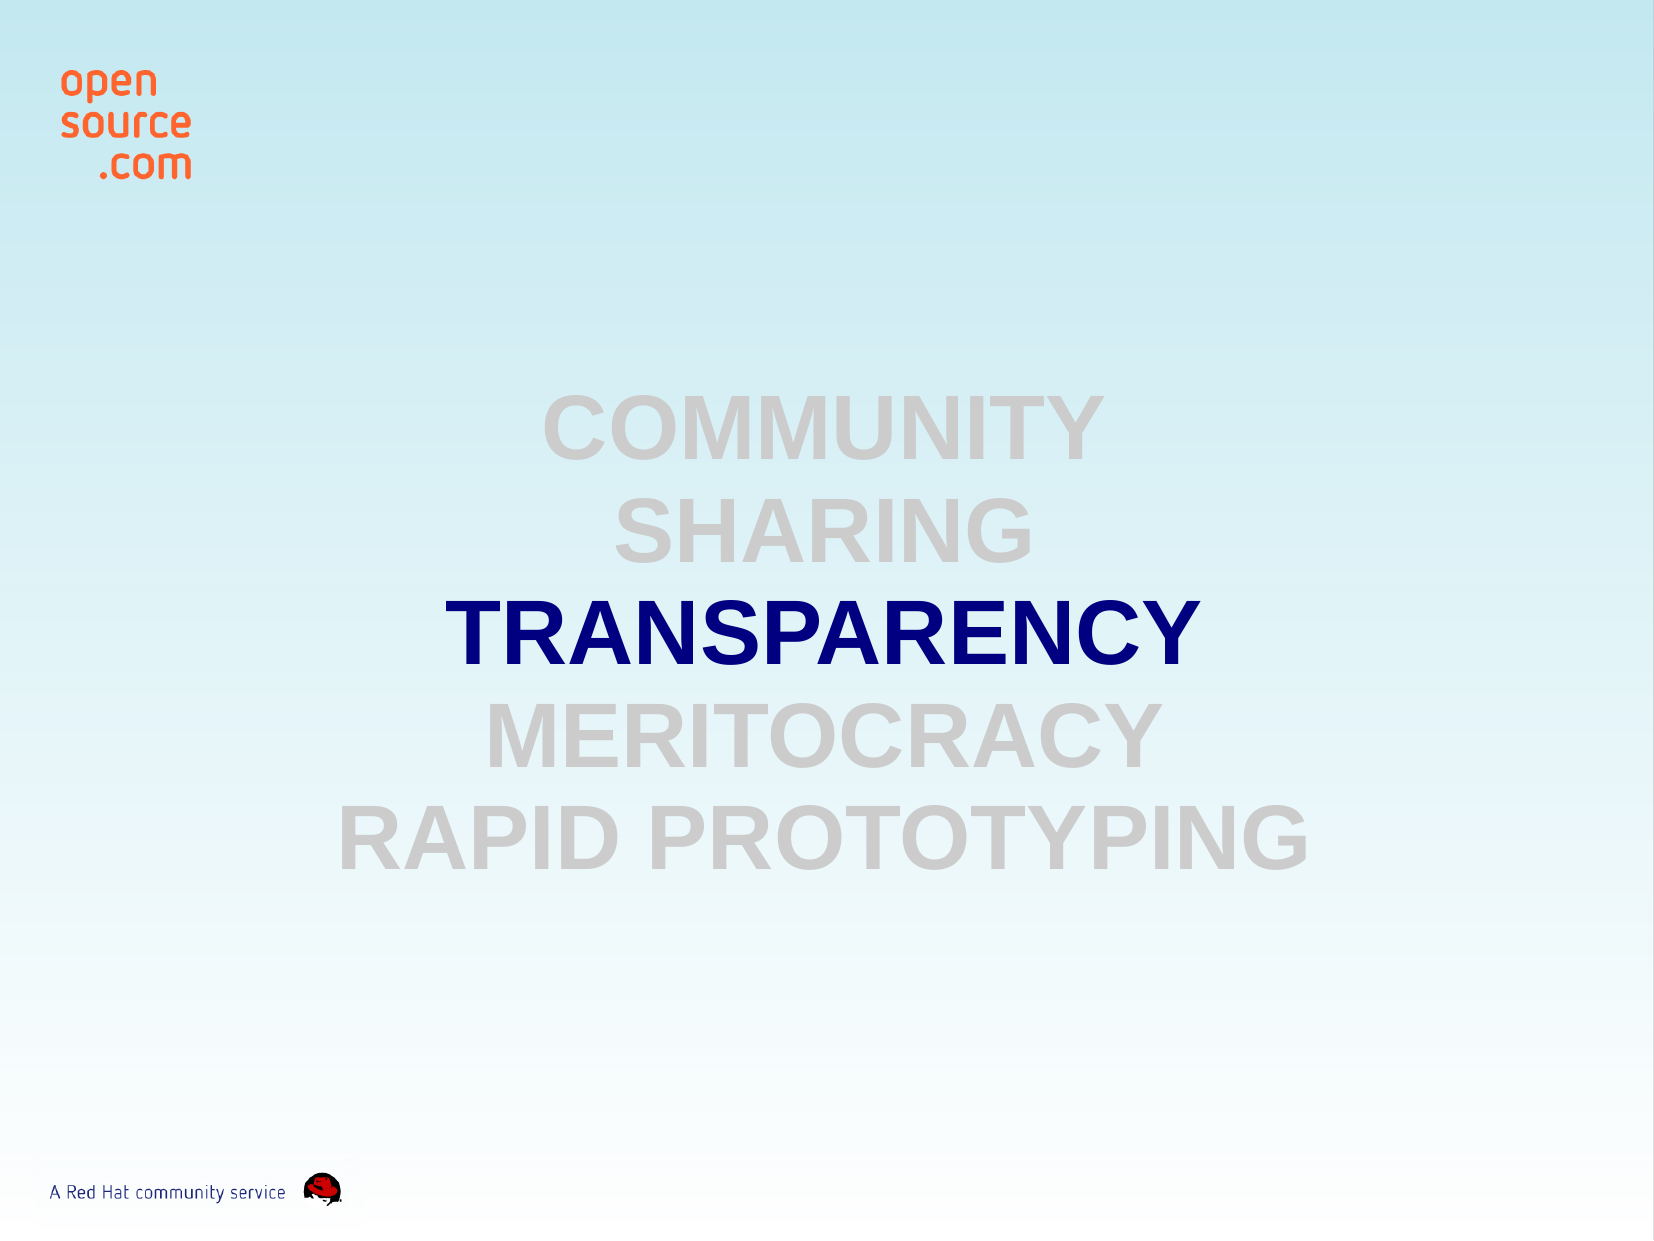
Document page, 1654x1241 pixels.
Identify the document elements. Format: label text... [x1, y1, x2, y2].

picture [0, 0, 1654, 1241]
text_box COMMUNITY SHARING TRANSPARENCY MERITOCRACY RAPID PROTOTYPING [80, 103, 1569, 1163]
